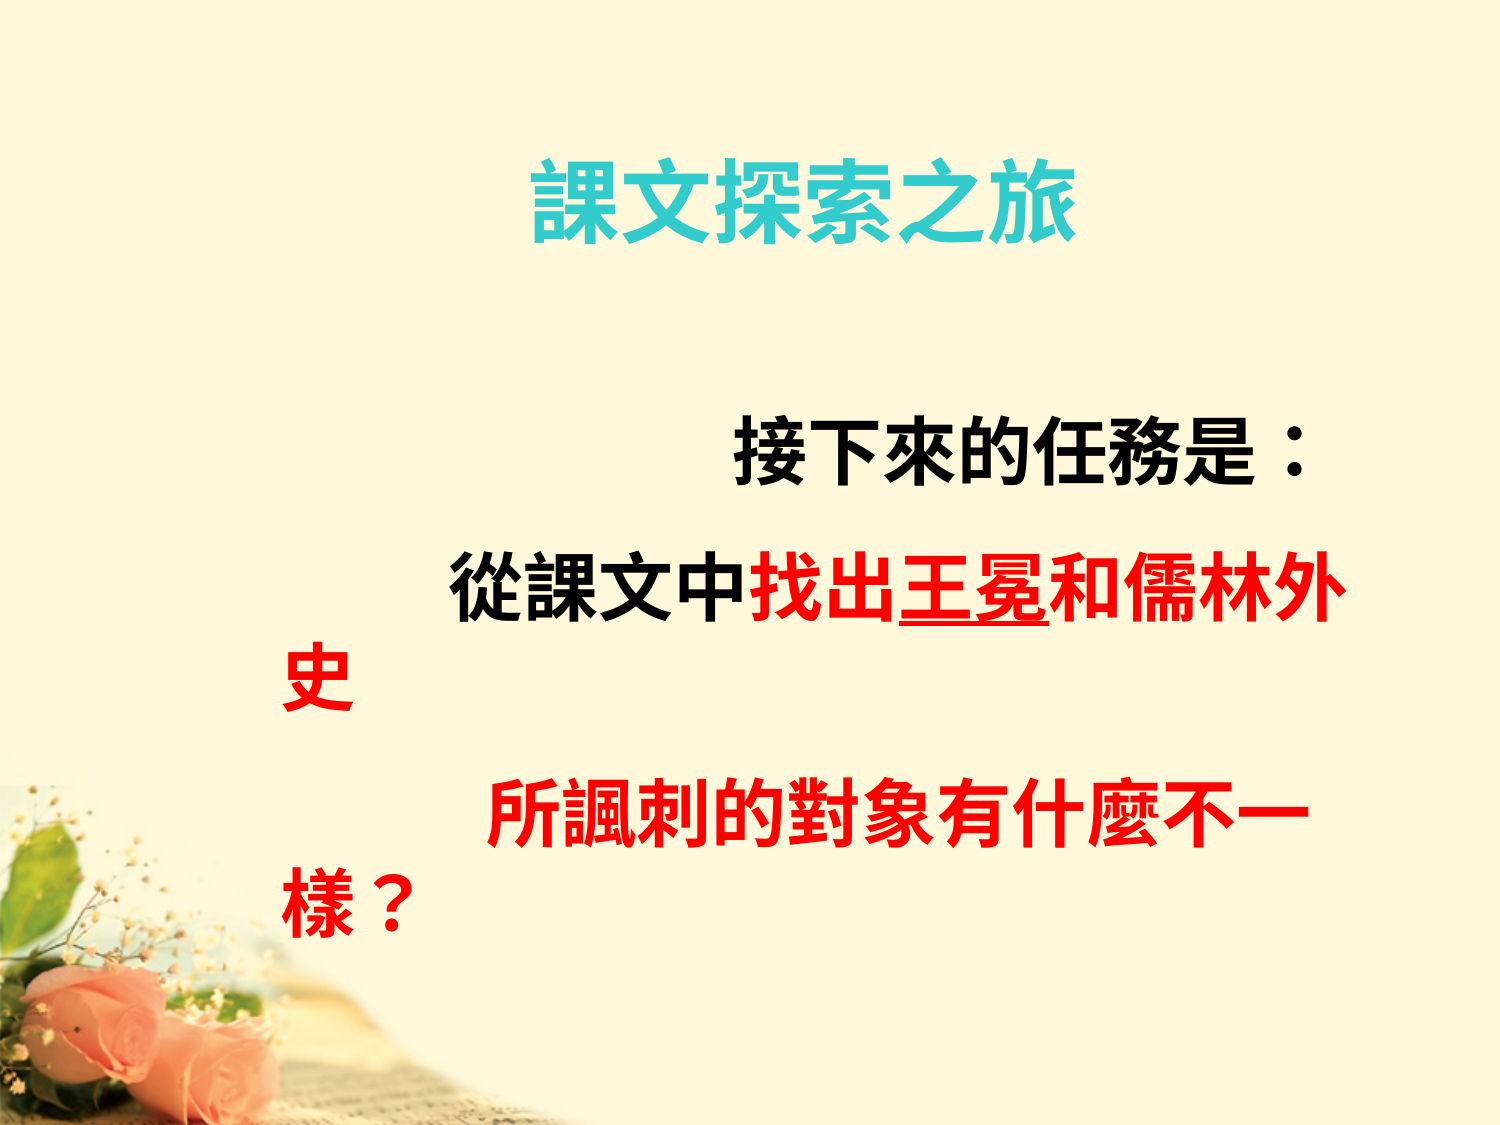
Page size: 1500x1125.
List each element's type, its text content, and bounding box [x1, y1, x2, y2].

text_box 課文探索之旅 [513, 137, 1188, 263]
picture [0, 0, 1500, 1125]
text_box 接下來的任務是： 從課文中找出王冕和儒林外史 所諷刺的對象有什麼不一樣？ [265, 397, 1394, 773]
